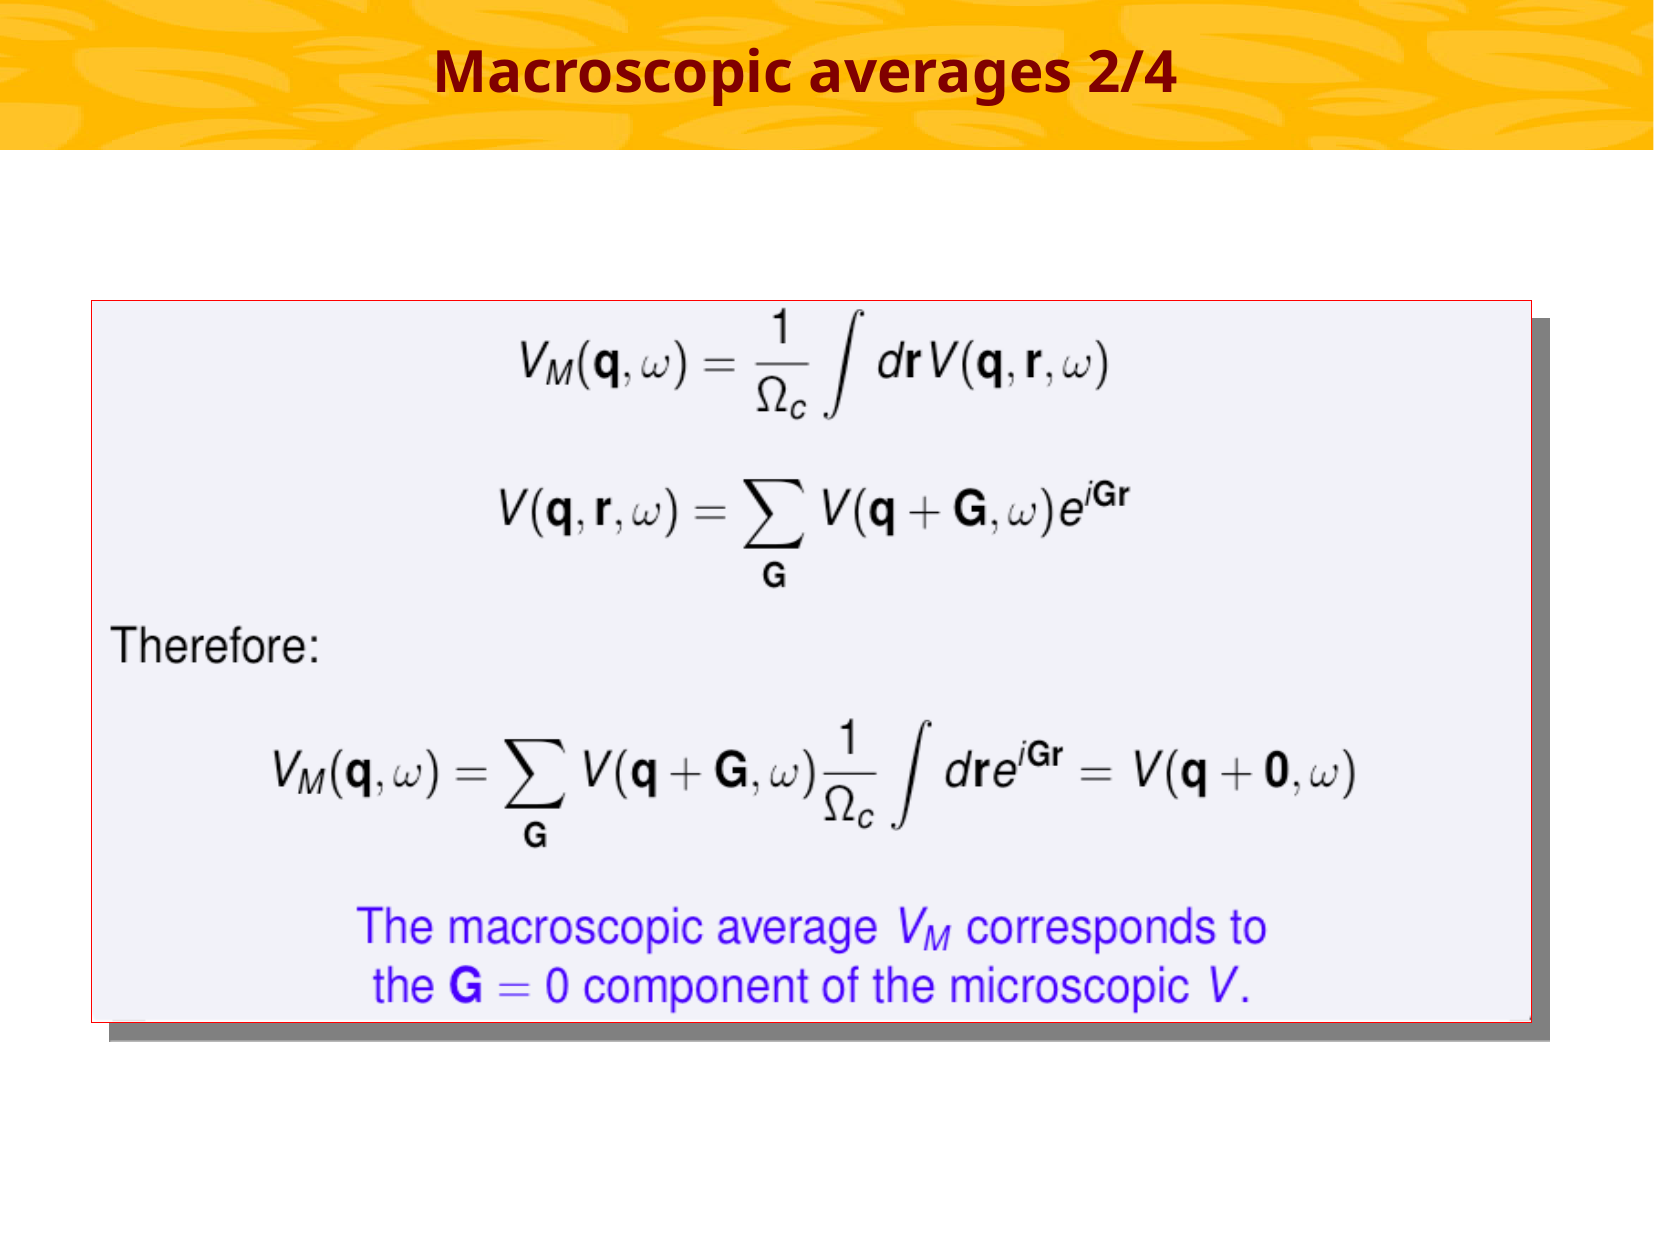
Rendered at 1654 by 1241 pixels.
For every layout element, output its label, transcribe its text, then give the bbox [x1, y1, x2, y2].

picture [0, 0, 1654, 150]
text_box Macroscopic averages 2/4 [53, 23, 1558, 134]
picture [91, 300, 1532, 1023]
